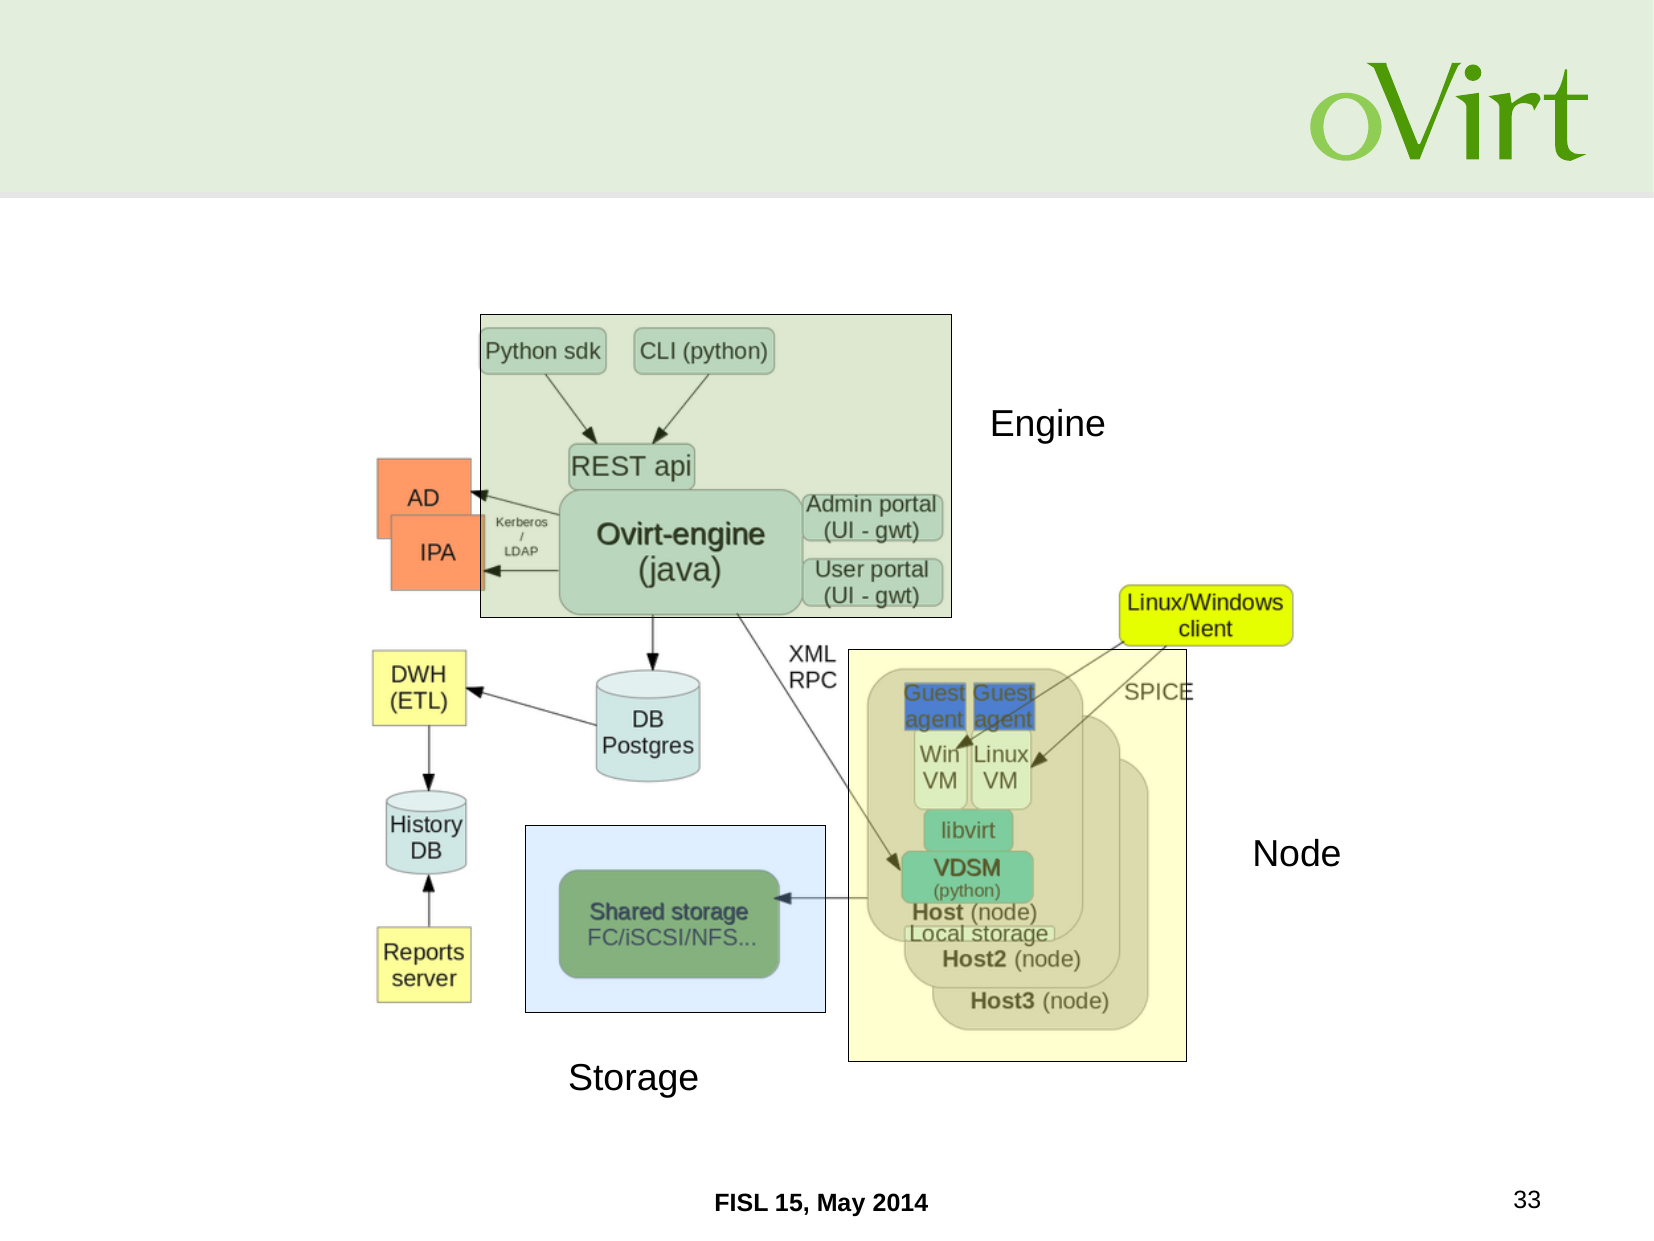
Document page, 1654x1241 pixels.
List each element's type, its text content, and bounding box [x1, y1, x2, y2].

text_box [848, 649, 1187, 1062]
picture [317, 244, 1344, 1039]
text_box [480, 314, 952, 618]
text_box [525, 825, 826, 1013]
text_box Node [1237, 825, 1357, 882]
text_box Engine [975, 394, 1121, 452]
text_box Storage [553, 1049, 714, 1107]
